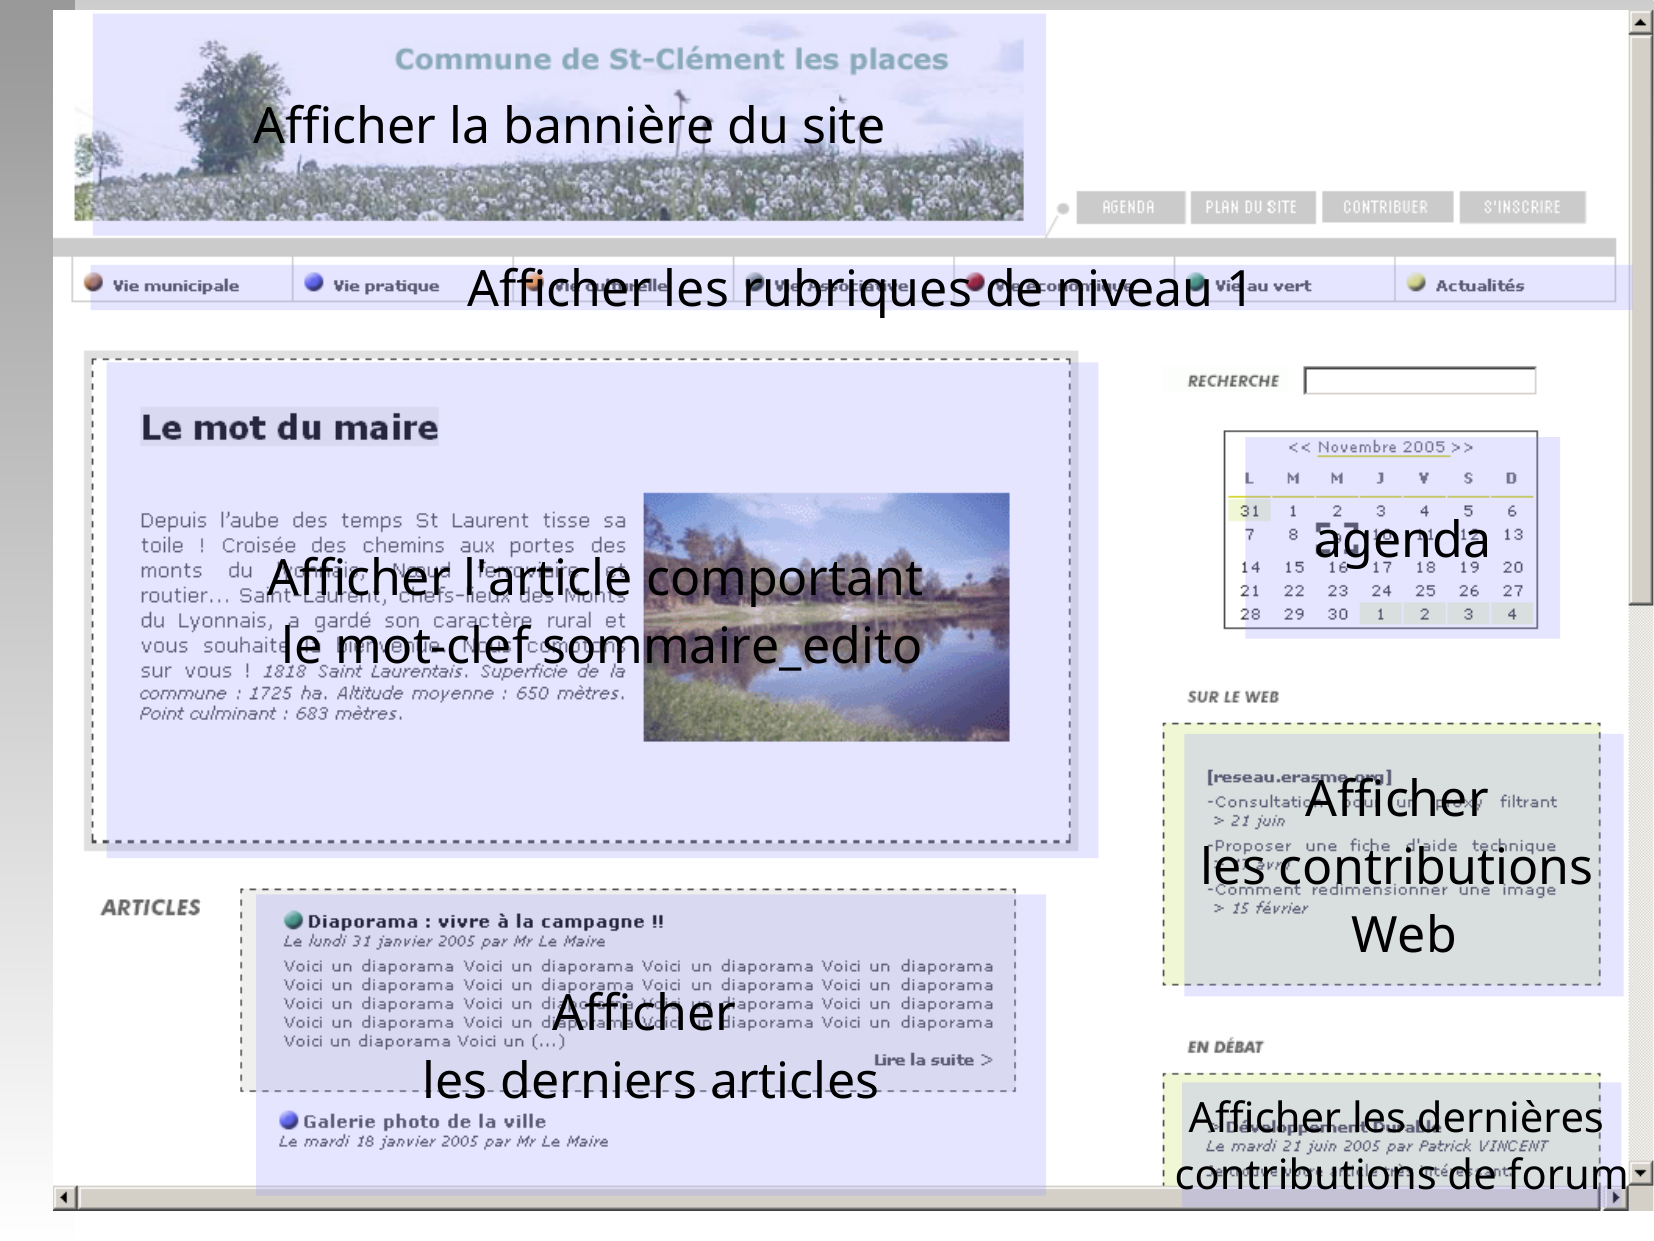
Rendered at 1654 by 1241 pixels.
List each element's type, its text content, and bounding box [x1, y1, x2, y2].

text_box Afficher les contributions Web [1184, 733, 1624, 997]
text_box agenda [1245, 437, 1561, 639]
picture [53, 10, 1654, 1211]
text_box Afficher les derniers articles [256, 894, 1047, 1196]
text_box Afficher l'article comportant le mot-clef sommaire_edito [106, 362, 1099, 859]
text_box Afficher la bannière du site [92, 13, 1047, 236]
text_box Afficher les rubriques de niveau 1 [90, 264, 1633, 311]
text_box Afficher les dernières contributions de forum [1182, 1082, 1622, 1207]
